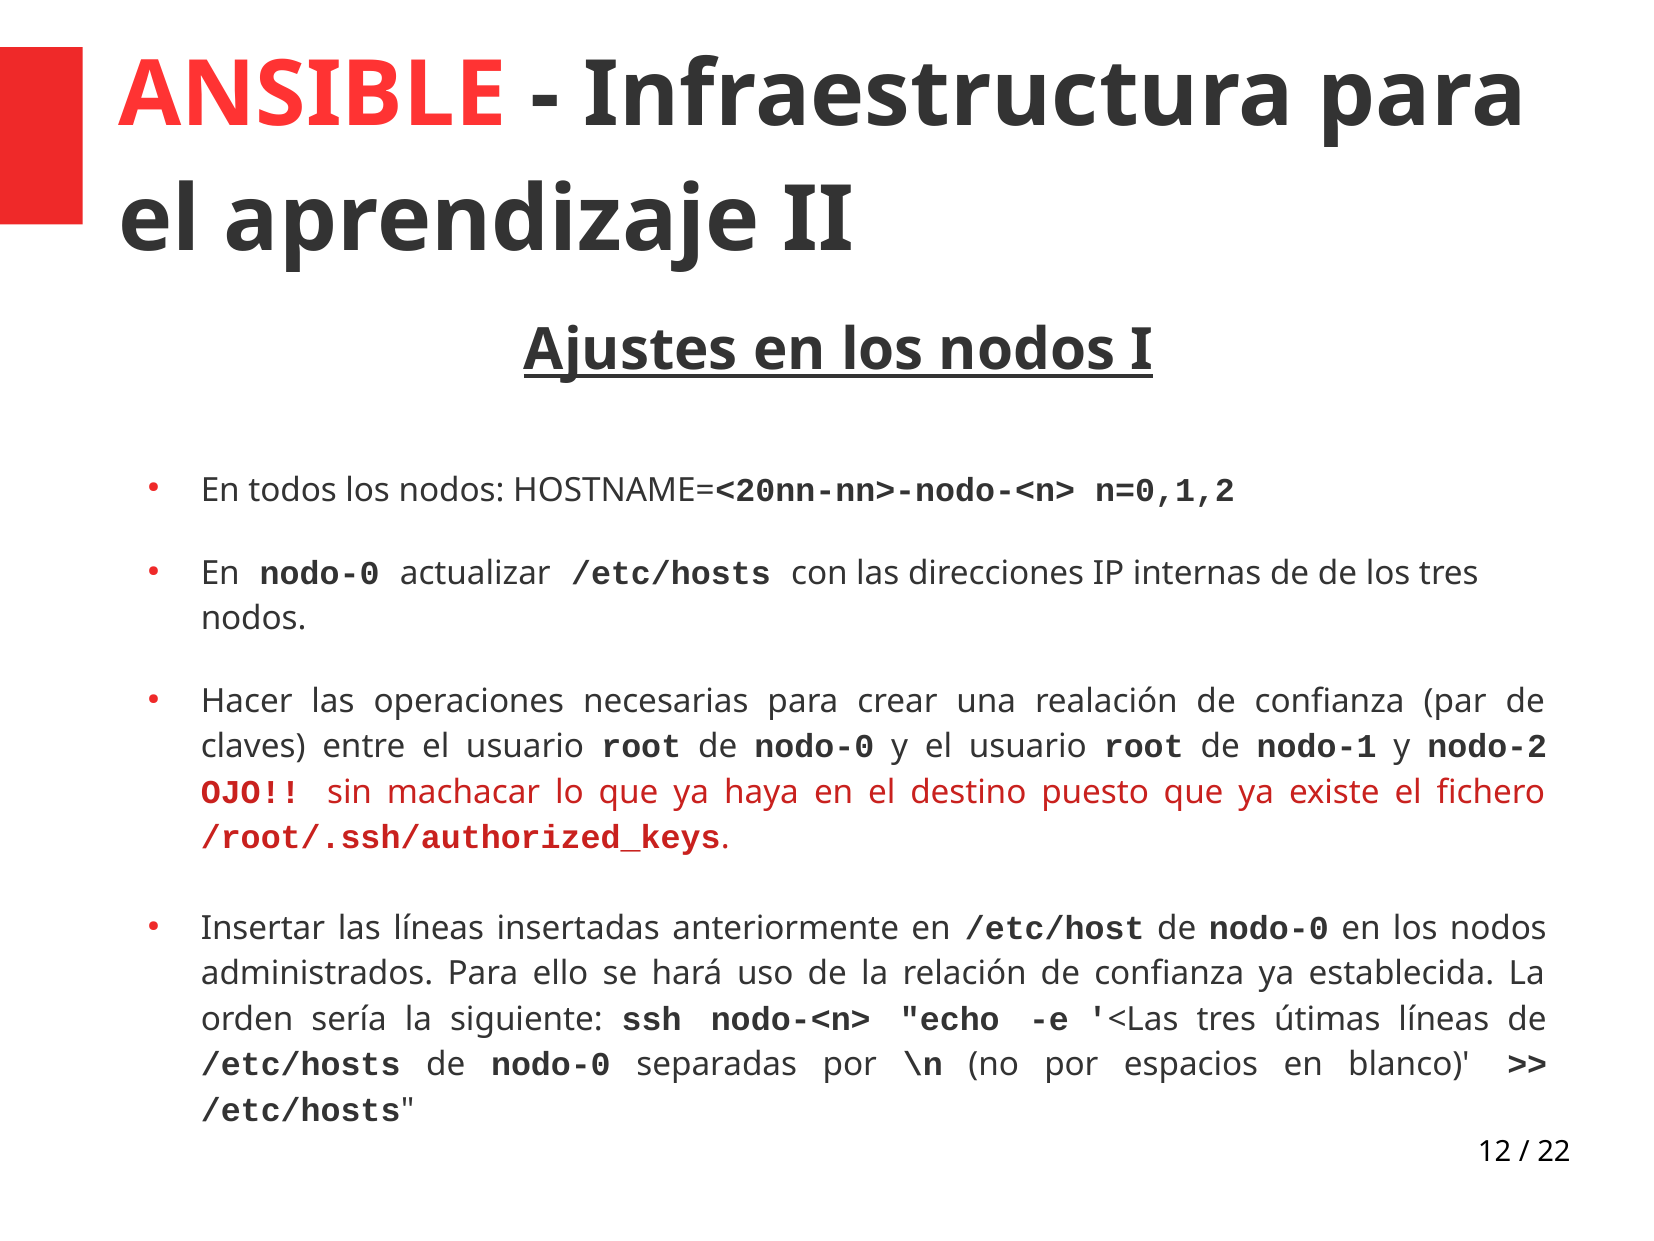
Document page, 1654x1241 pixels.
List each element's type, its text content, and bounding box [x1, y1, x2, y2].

list Ajustes en los nodos I En todos los nodos: HOSTNAME=<20nn-nn>-nodo-<n> n=0,1,2 En nodo-0 actualizar /etc/hosts con las direcciones IP internas de de los tres nodos. Hacer las operaciones necesarias para crear una realación de confianza (par de claves) entre el usuario root de nodo-0 y el usuario root de nodo-1 y nodo-2 OJO!! sin machacar lo que ya haya en el destino puesto que ya existe el fichero /root/.ssh/authorized_keys. Insertar las líneas insertadas anteriormente en /etc/host de nodo-0 en los nodos administrados. Para ello se hará uso de la relación de confianza ya establecida. La orden sería la siguiente: ssh nodo-<n> "echo -e '<Las tres útimas líneas de /etc/hosts de nodo-0 separadas por \n (no por espacios en blanco)' >> /etc/hosts" [129, 307, 1548, 1086]
title ANSIBLE - Infraestructura para el aprendizaje II [118, 45, 1571, 260]
